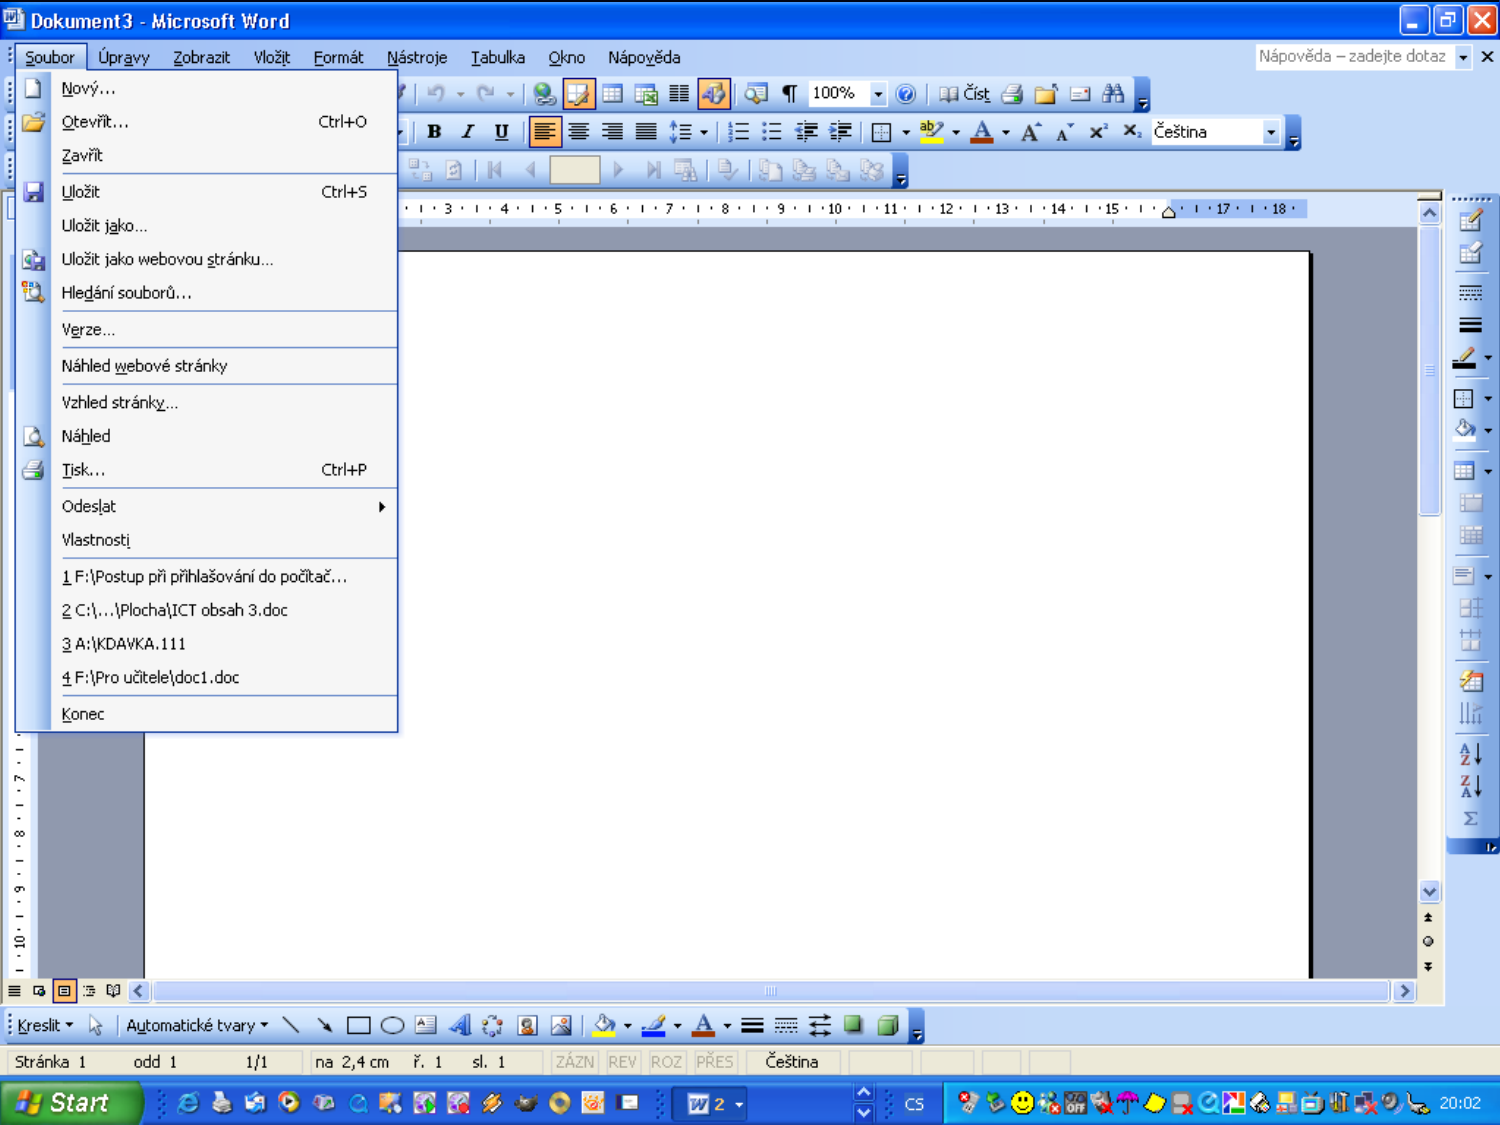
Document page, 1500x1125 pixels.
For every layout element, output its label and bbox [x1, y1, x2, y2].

text_box [0, 2, 1500, 1125]
